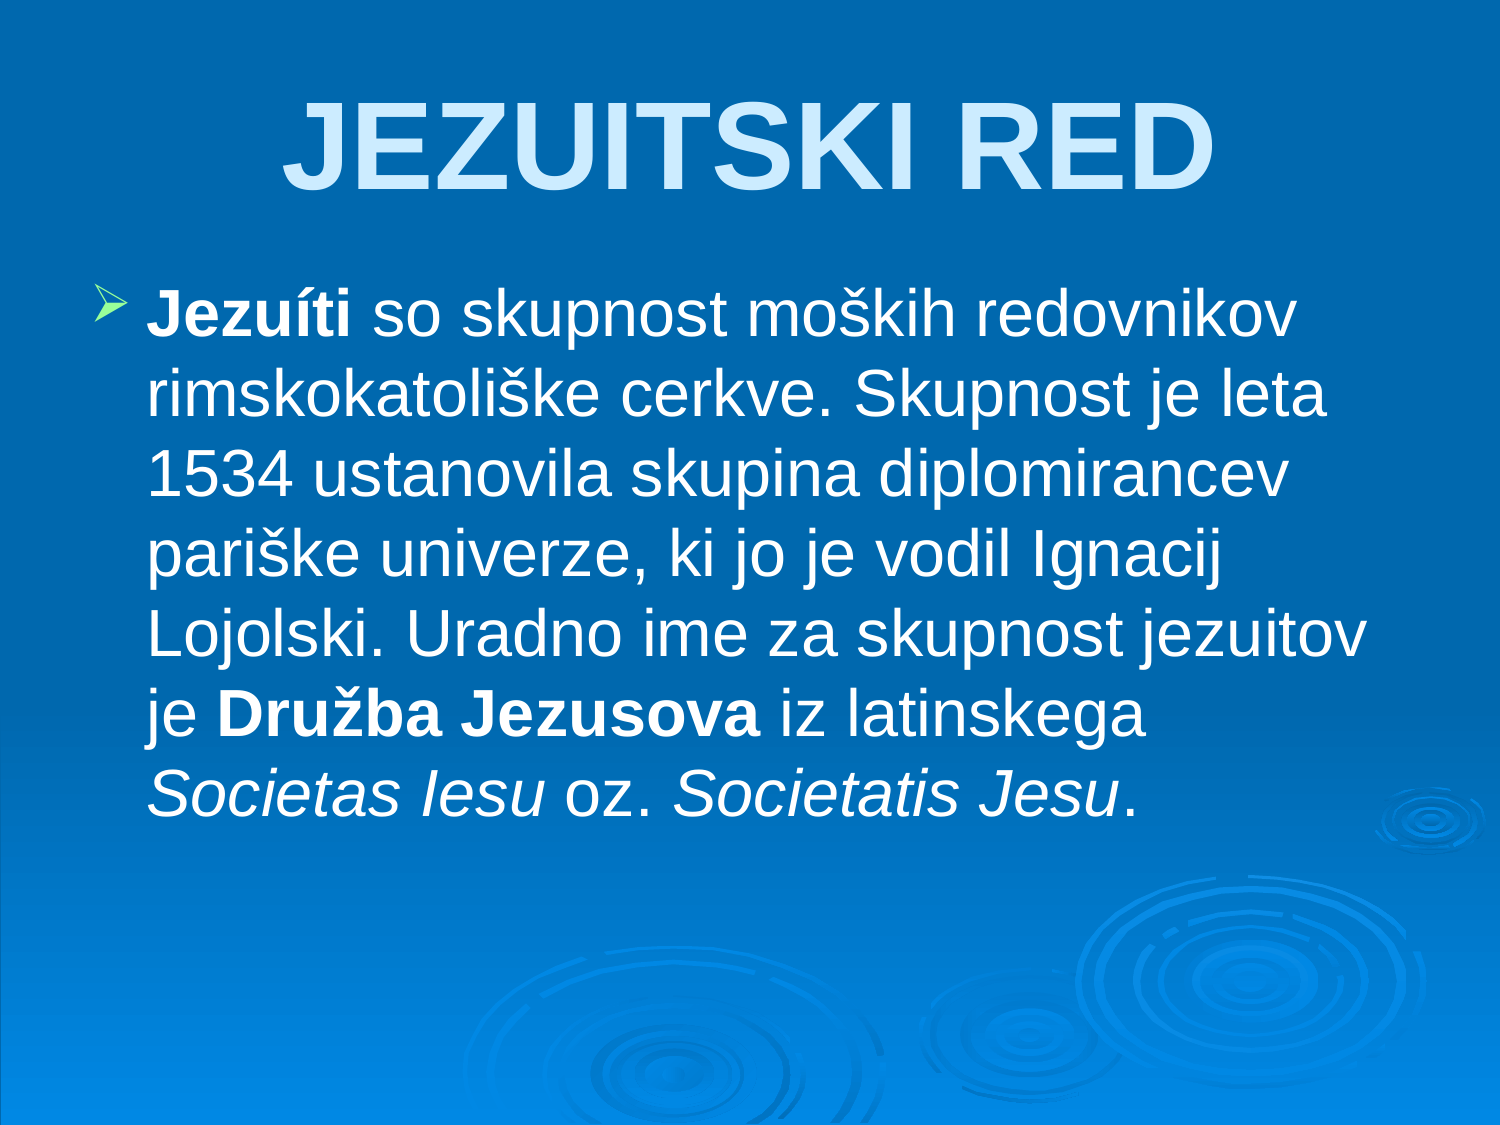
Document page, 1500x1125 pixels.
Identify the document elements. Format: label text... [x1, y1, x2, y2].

list Jezuíti so skupnost moških redovnikov rimskokatoliške cerkve. Skupnost je leta 1534 ustanovila skupina diplomirancev pariške univerze, ki jo je vodil Ignacij Lojolski. Uradno ime za skupnost jezuitov je Družba Jezusova iz latinskega Societas Iesu oz. Societatis Jesu. [75, 262, 1425, 1005]
title JEZUITSKI RED [75, 45, 1425, 233]
